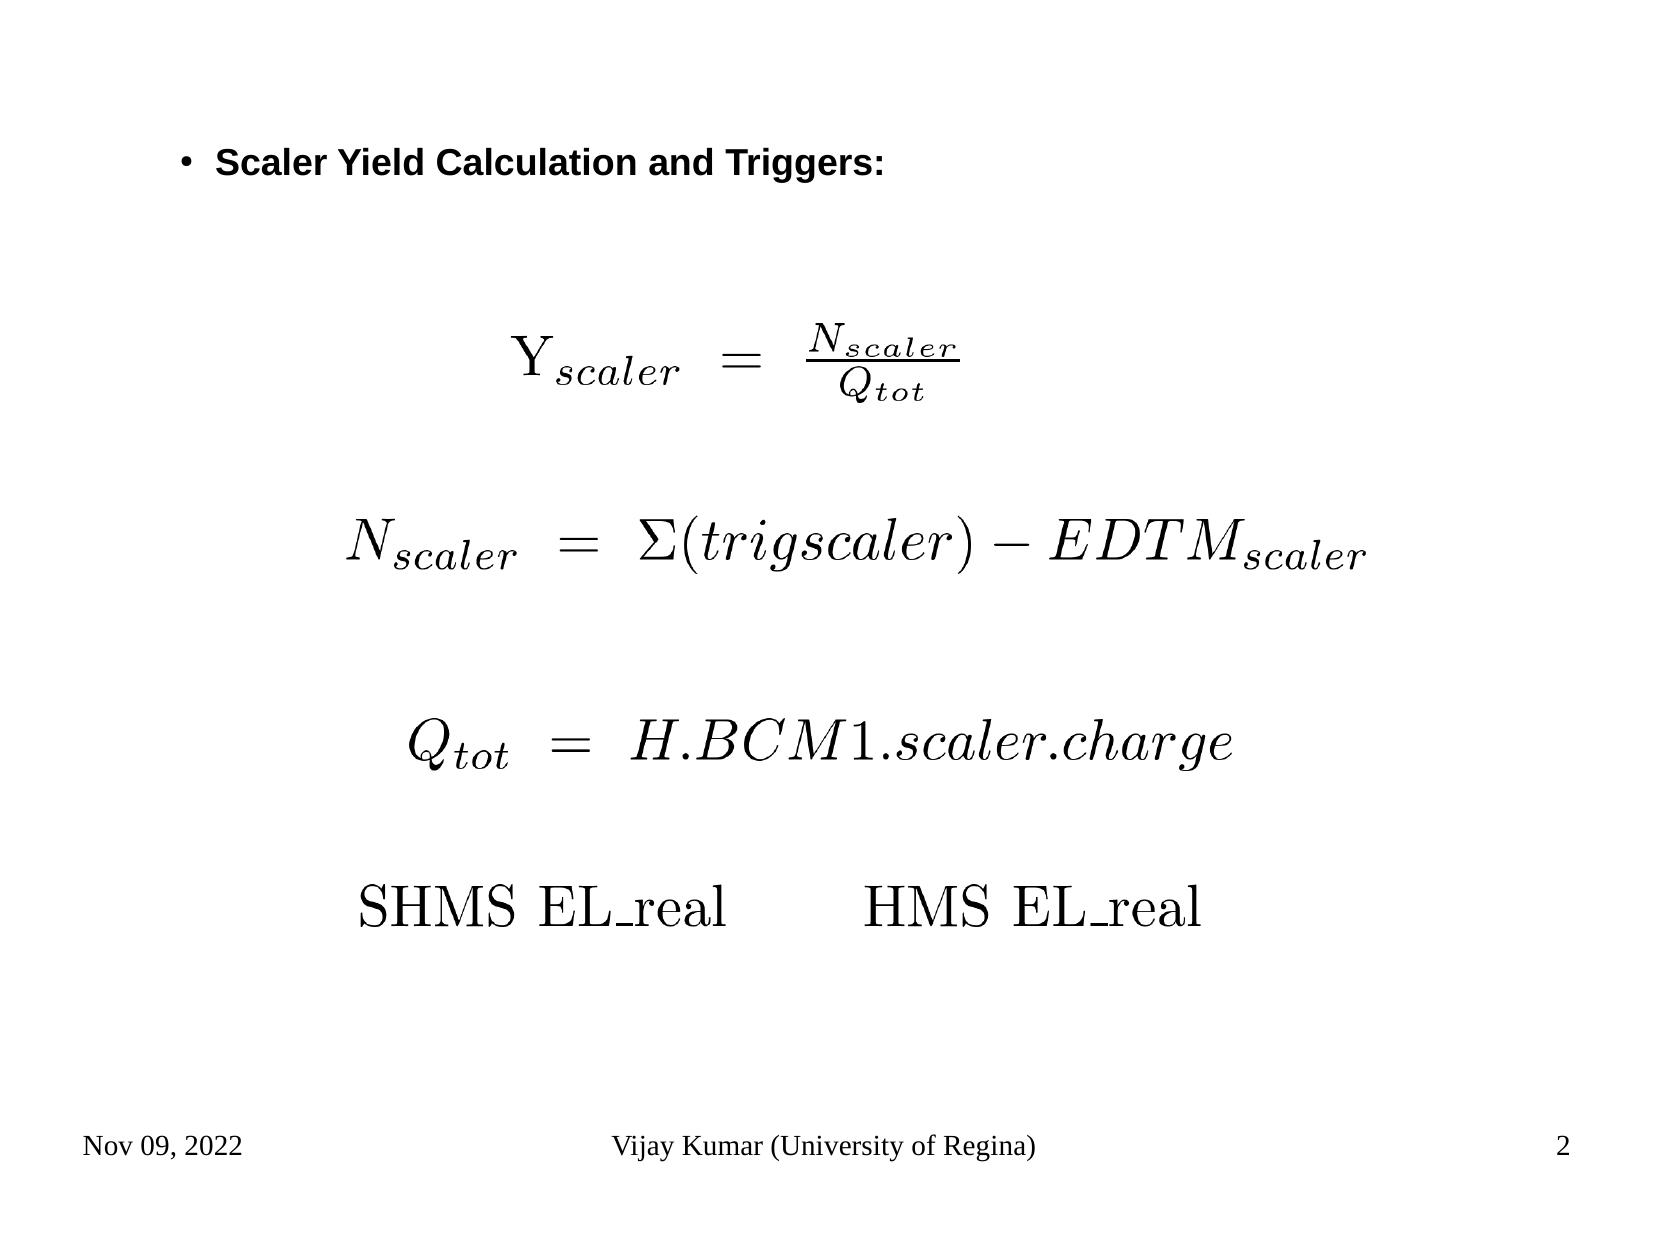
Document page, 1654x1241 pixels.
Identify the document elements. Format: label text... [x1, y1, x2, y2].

text_box Scaler Yield Calculation and Triggers: [165, 134, 1096, 196]
picture [409, 717, 1232, 771]
picture [510, 323, 960, 403]
picture [360, 884, 726, 927]
picture [864, 884, 1201, 927]
picture [346, 515, 1366, 574]
